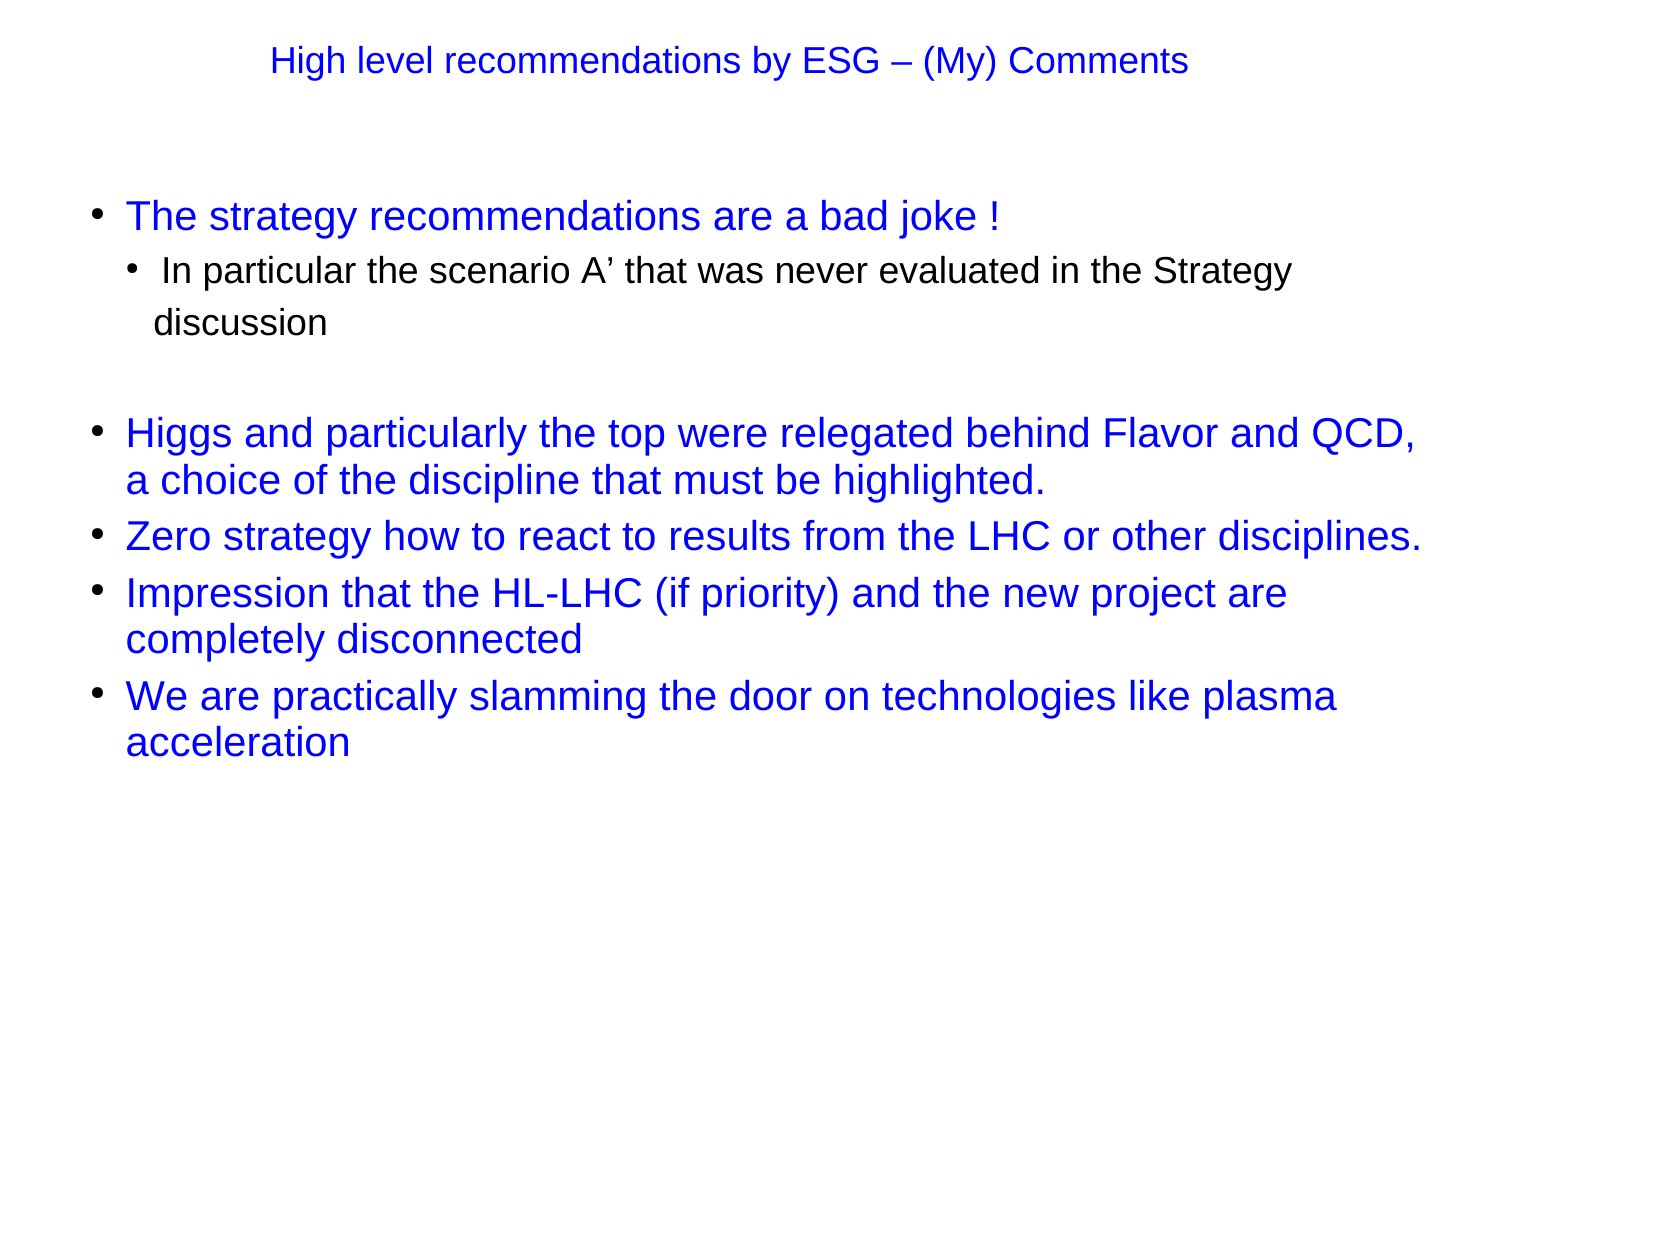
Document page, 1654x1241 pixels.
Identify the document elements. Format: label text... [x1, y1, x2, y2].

text_box The strategy recommendations are a bad joke ! In particular the scenario A’ that was never evaluated in the Strategy discussion Higgs and particularly the top were relegated behind Flavor and QCD, a choice of the discipline that must be highlighted. Zero strategy how to react to results from the LHC or other disciplines. Impression that the HL-LHC (if priority) and the new project are completely disconnected We are practically slamming the door on technologies like plasma acceleration [75, 186, 1456, 800]
text_box High level recommendations by ESG – (My) Comments [255, 30, 1338, 91]
